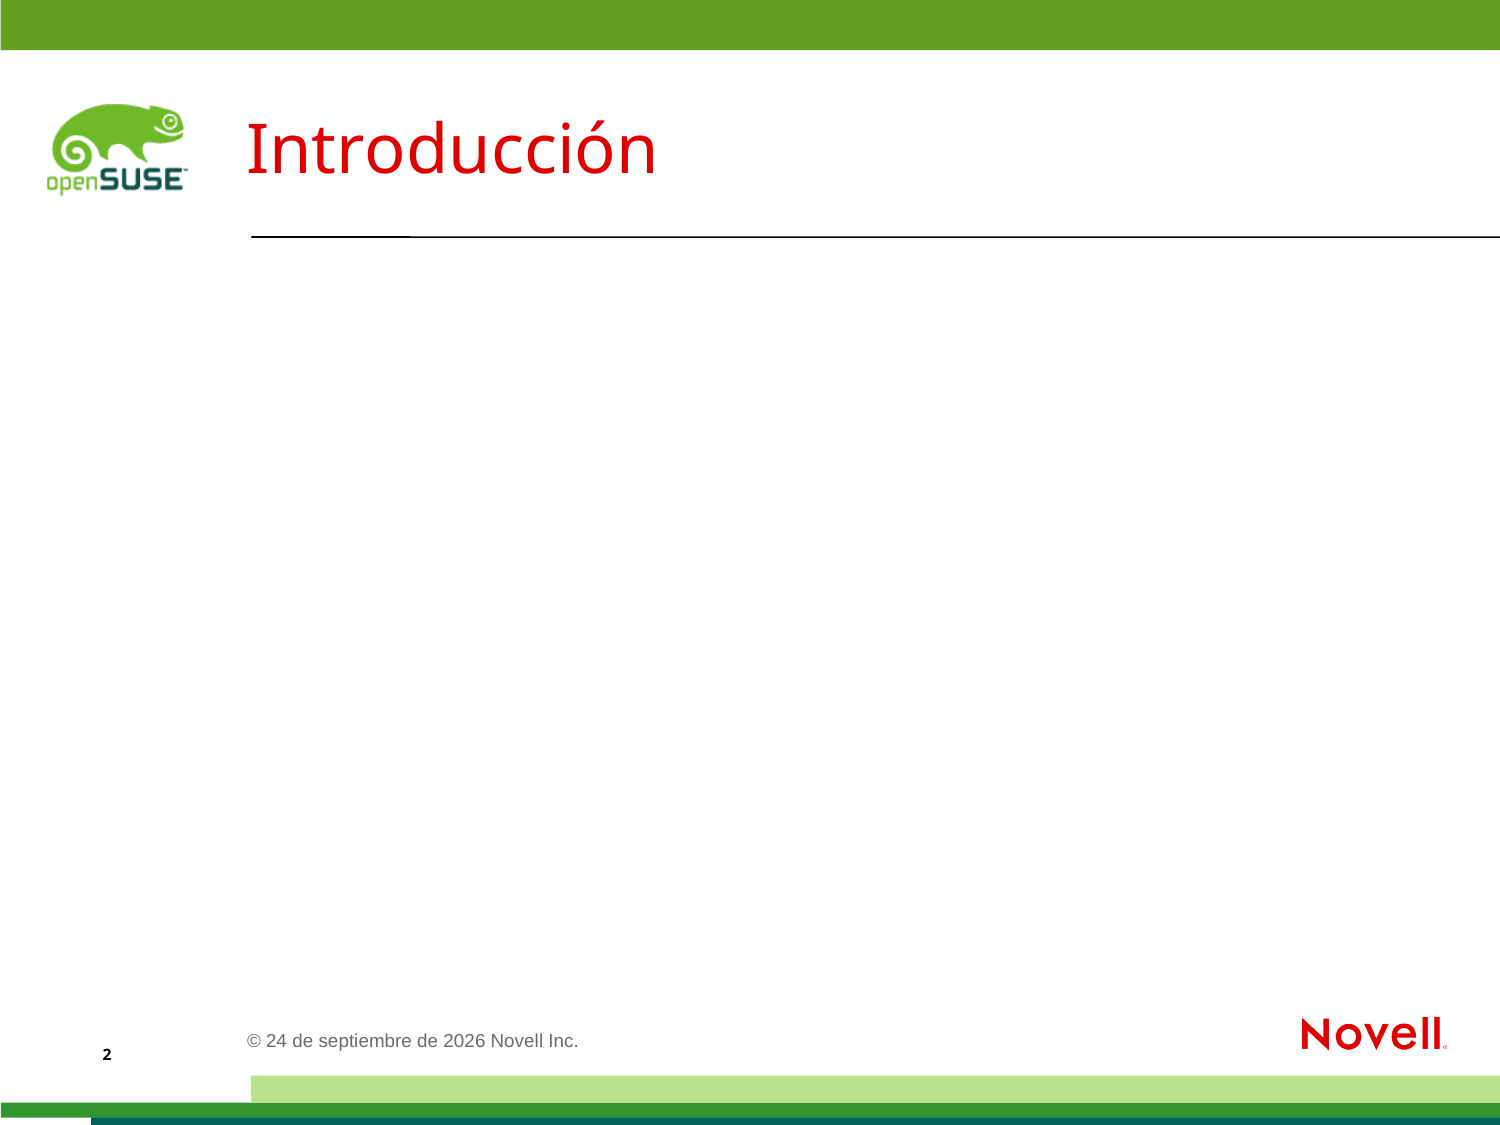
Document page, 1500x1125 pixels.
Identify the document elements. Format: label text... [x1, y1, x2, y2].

picture [1295, 1011, 1453, 1056]
title Introducción [246, 60, 1409, 239]
picture [47, 104, 188, 197]
